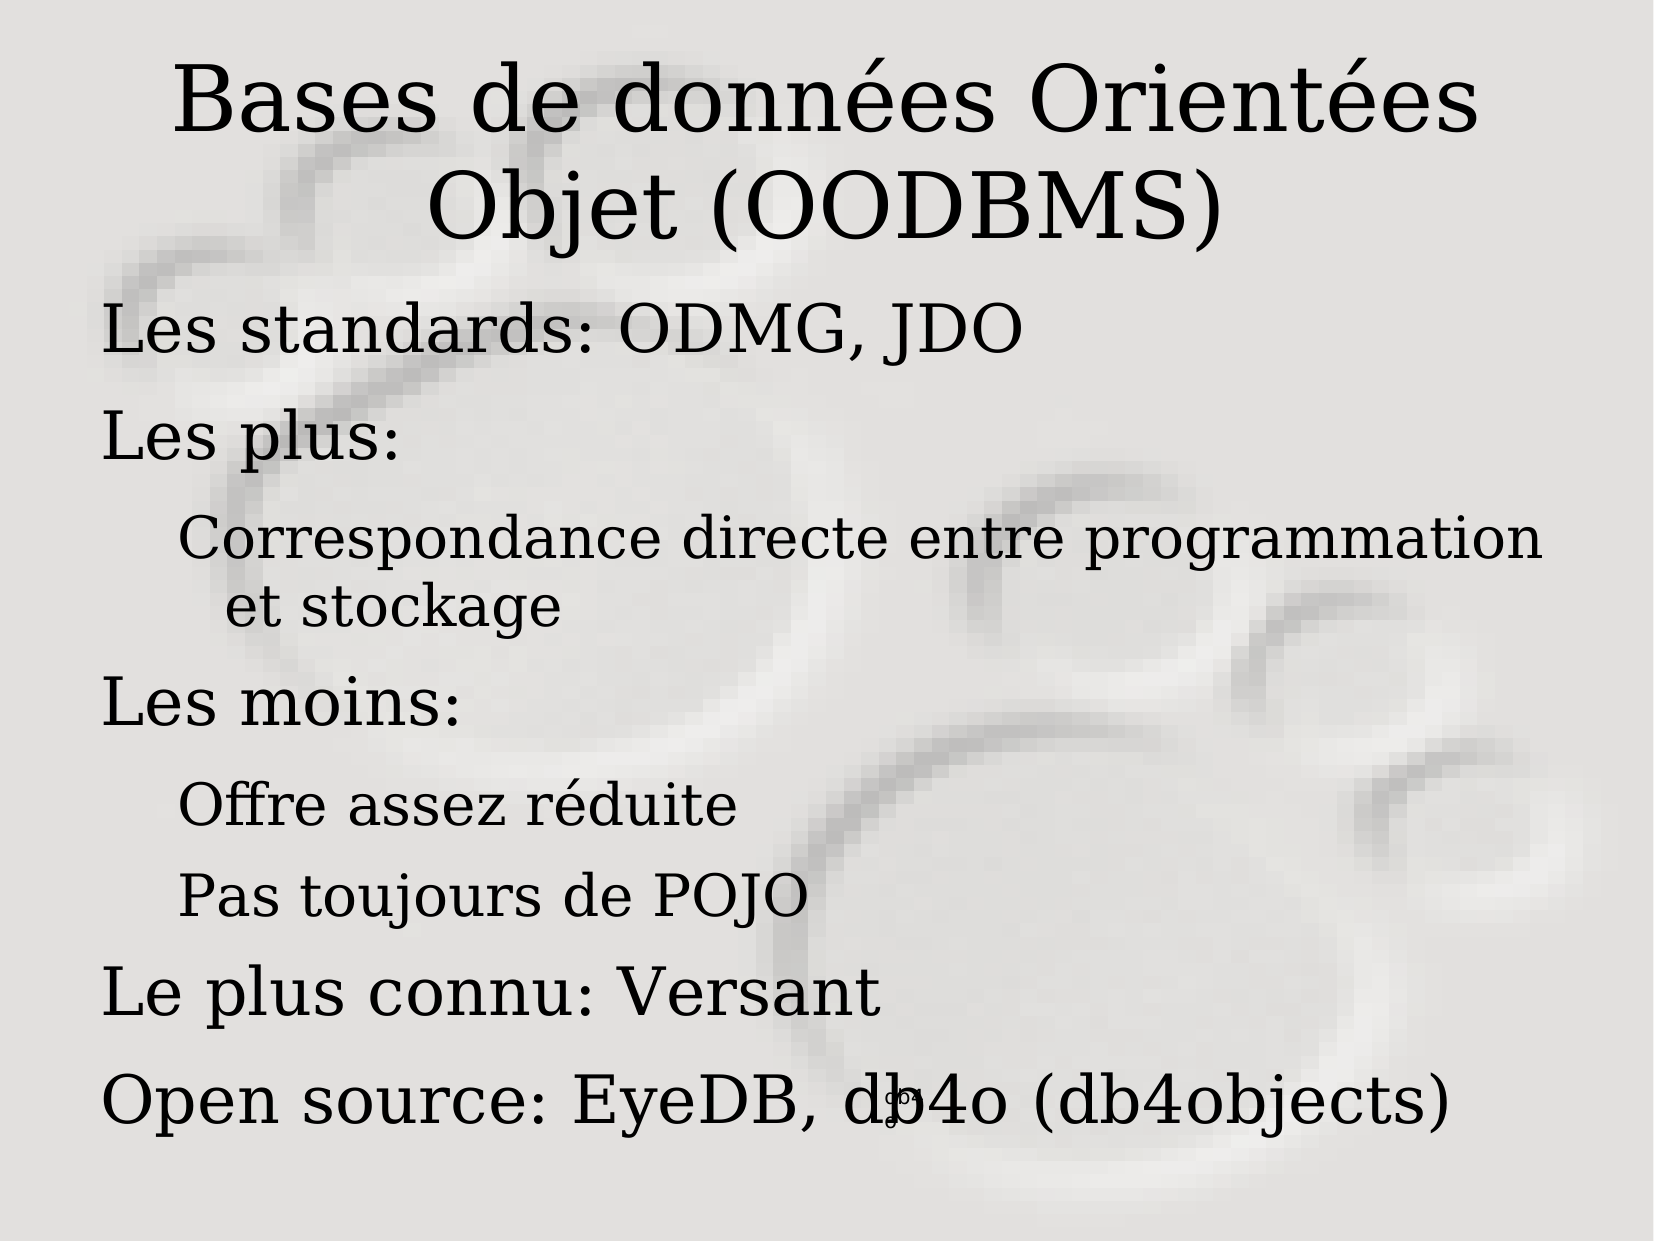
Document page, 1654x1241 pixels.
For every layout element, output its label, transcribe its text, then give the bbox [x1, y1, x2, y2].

picture [0, 0, 1654, 1241]
text_box db4o [869, 1077, 951, 1117]
list Les standards: ODMG, JDO Les plus: Correspondance directe entre programmation et stockage Les moins: Offre assez réduite Pas toujours de POJO Le plus connu: Versant Open source: EyeDB, db4o (db4objects) [82, 290, 1571, 1140]
title Bases de données Orientées Objet (OODBMS) [82, 45, 1571, 261]
